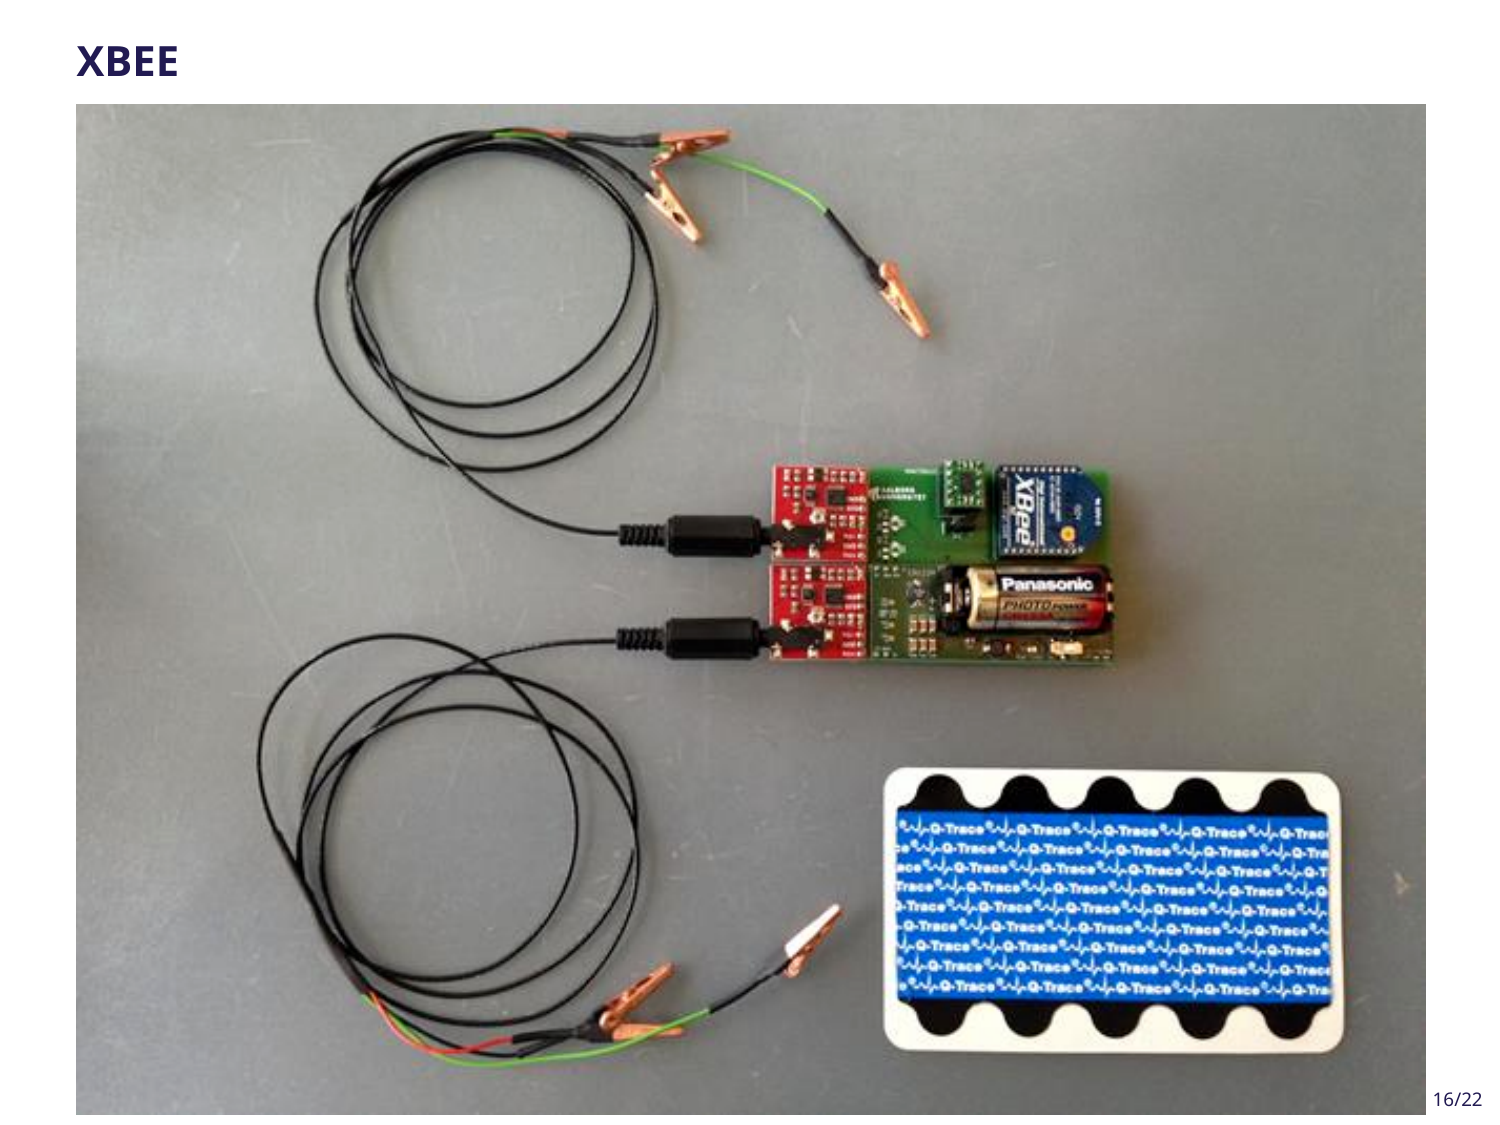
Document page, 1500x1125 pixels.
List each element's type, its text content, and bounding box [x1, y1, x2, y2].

title XBEE [61, 28, 1441, 92]
picture [76, 104, 1426, 1115]
